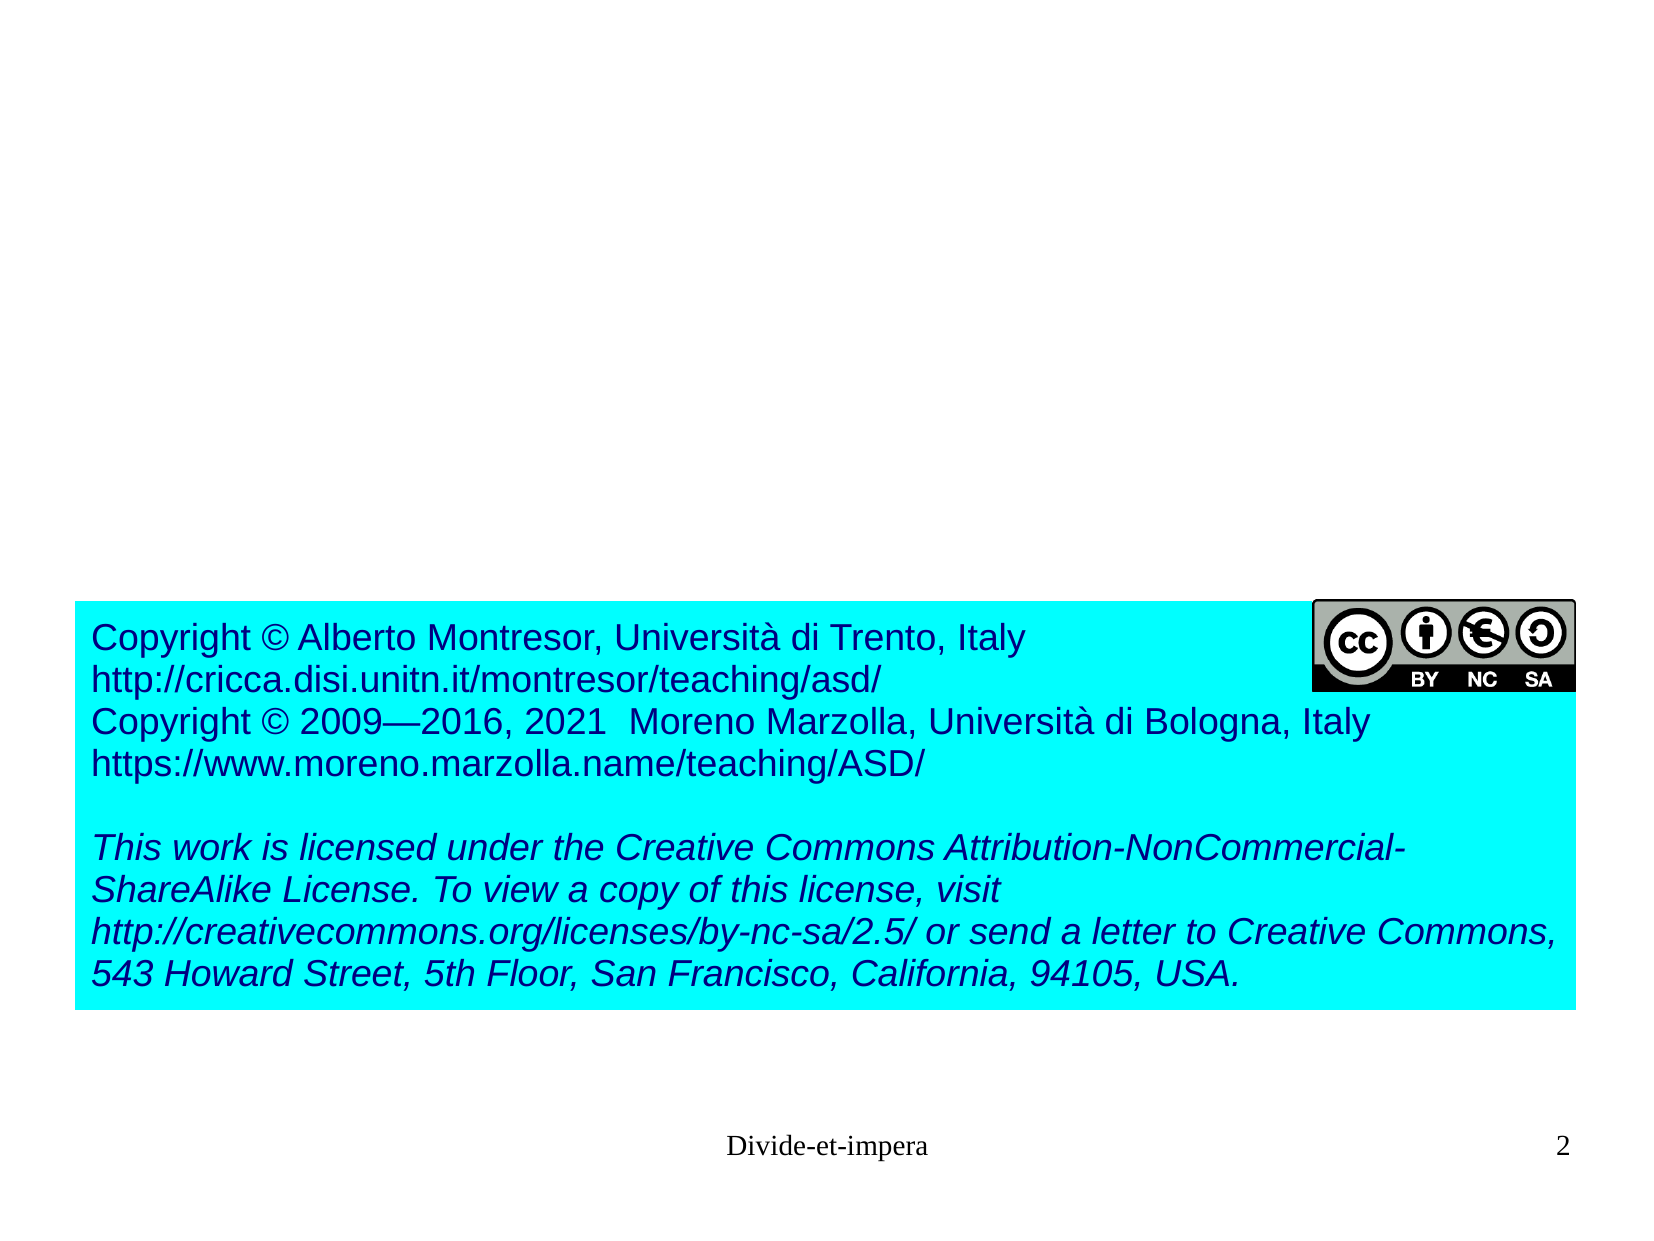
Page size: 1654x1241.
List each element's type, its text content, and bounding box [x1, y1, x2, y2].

text_box Copyright © Alberto Montresor, Università di Trento, Italy http://cricca.disi.unitn.it/montresor/teaching/asd/ Copyright © 2009—2016, 2021 Moreno Marzolla, Università di Bologna, Italy https://www.moreno.marzolla.name/teaching/ASD/ This work is licensed under the Creative Commons Attribution-NonCommercial-ShareAlike License. To view a copy of this license, visit http://creativecommons.org/licenses/by-nc-sa/2.5/ or send a letter to Creative Commons, 543 Howard Street, 5th Floor, San Francisco, California, 94105, USA. [75, 601, 1576, 1010]
picture [1312, 599, 1576, 692]
